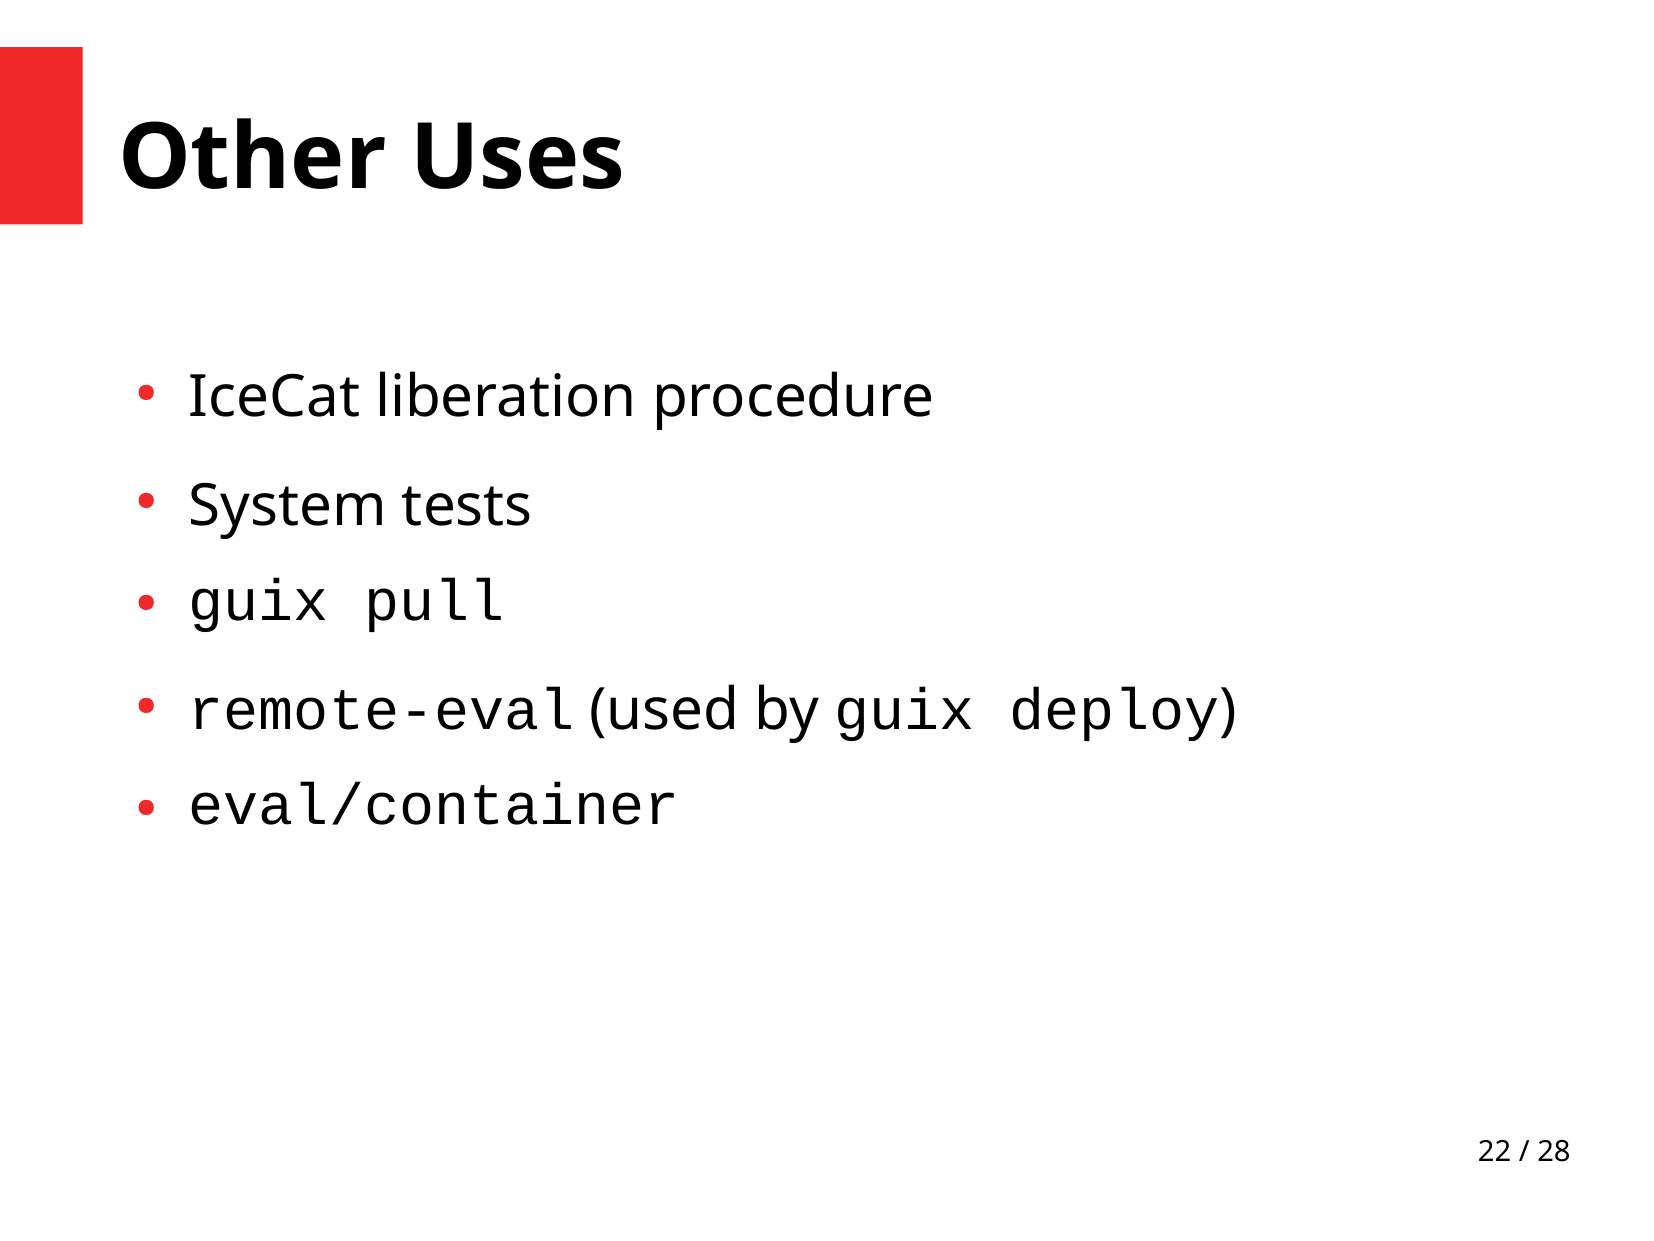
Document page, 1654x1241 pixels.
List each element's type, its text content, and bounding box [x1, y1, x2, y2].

title Other Uses [118, 49, 1571, 257]
list IceCat liberation procedure System tests guix pull remote-eval (used by guix deploy) eval/container [118, 354, 1536, 1074]
